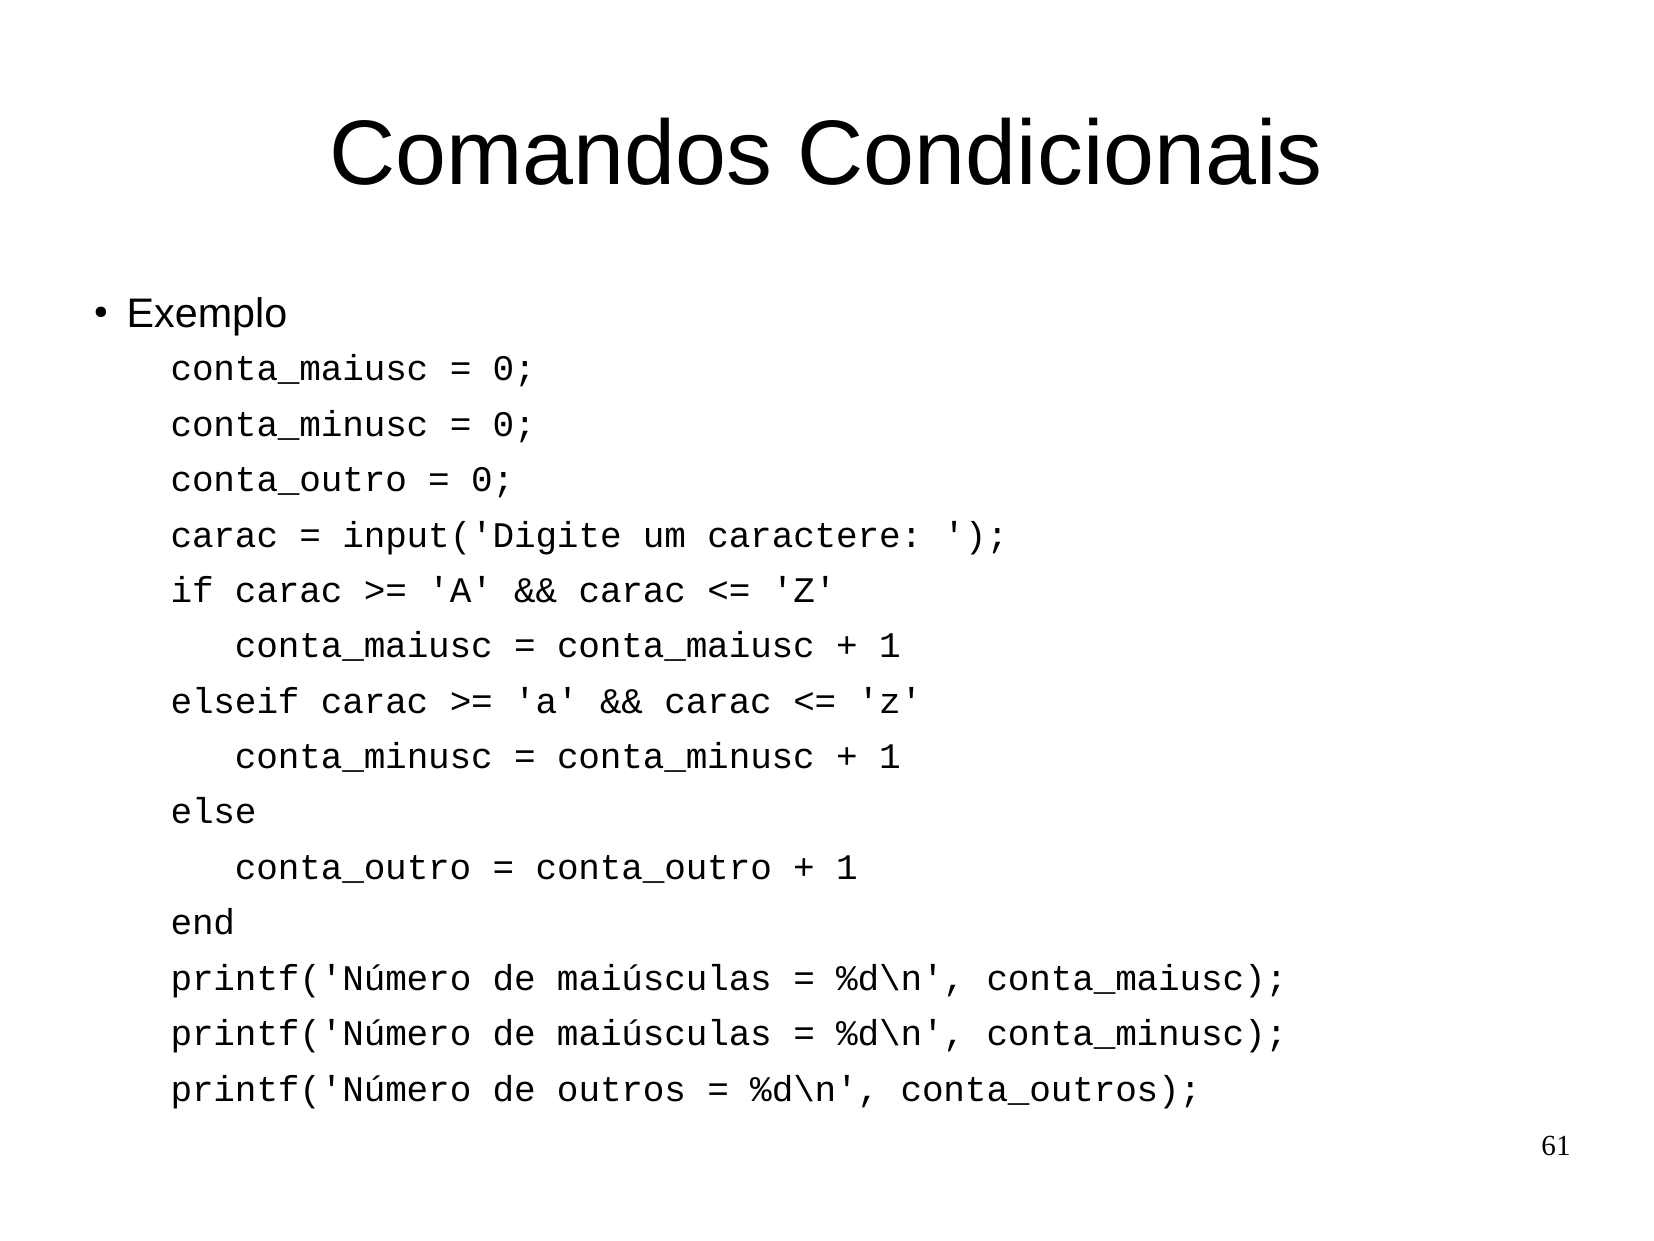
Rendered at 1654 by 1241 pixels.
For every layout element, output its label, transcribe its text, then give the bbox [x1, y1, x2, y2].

list Exemplo conta_maiusc = 0; conta_minusc = 0; conta_outro = 0; carac = input('Digite um caractere: '); if carac >= 'A' && carac <= 'Z' conta_maiusc = conta_maiusc + 1 elseif carac >= 'a' && carac <= 'z' conta_minusc = conta_minusc + 1 else conta_outro = conta_outro + 1 end printf('Número de maiúsculas = %d\n', conta_maiusc); printf('Número de maiúsculas = %d\n', conta_minusc); printf('Número de outros = %d\n', conta_outros); [82, 290, 1571, 1123]
title Comandos Condicionais [82, 49, 1571, 257]
